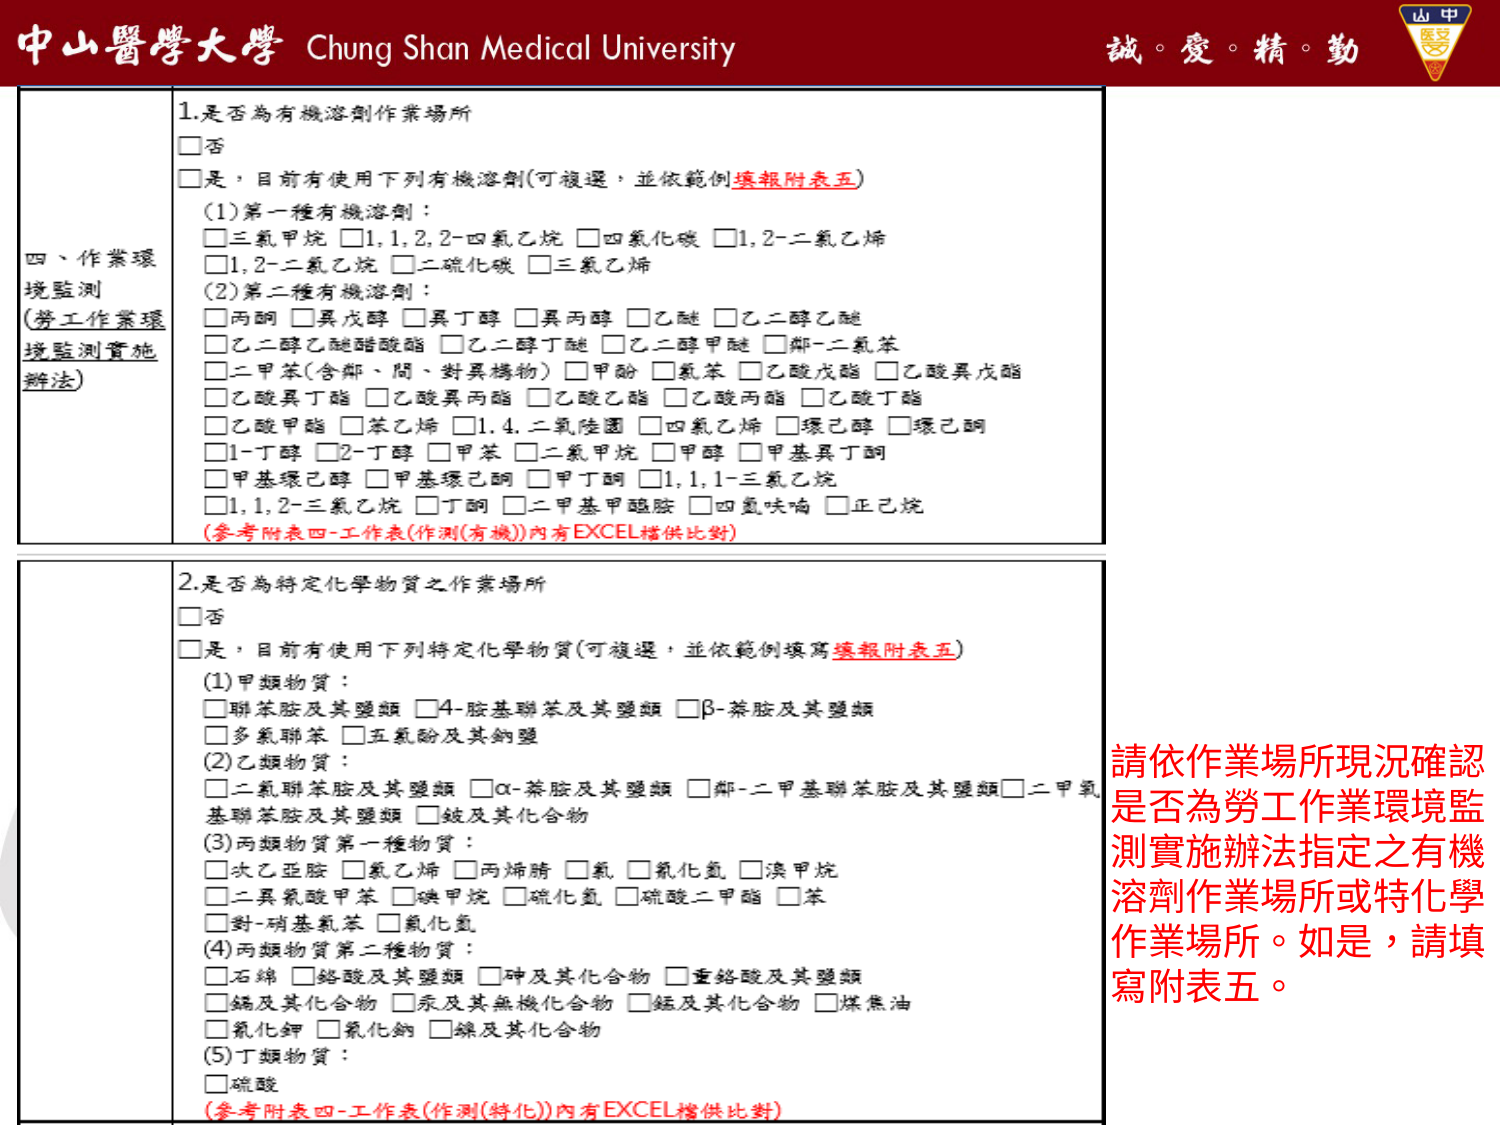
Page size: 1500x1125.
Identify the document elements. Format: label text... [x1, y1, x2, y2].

text_box 請依作業場所現況確認是否為勞工作業環境監測實施辦法指定之有機溶劑作業場所或特化學作業場所。如是，請填寫附表五。 [1106, 731, 1500, 1016]
picture [17, 85, 1106, 1125]
